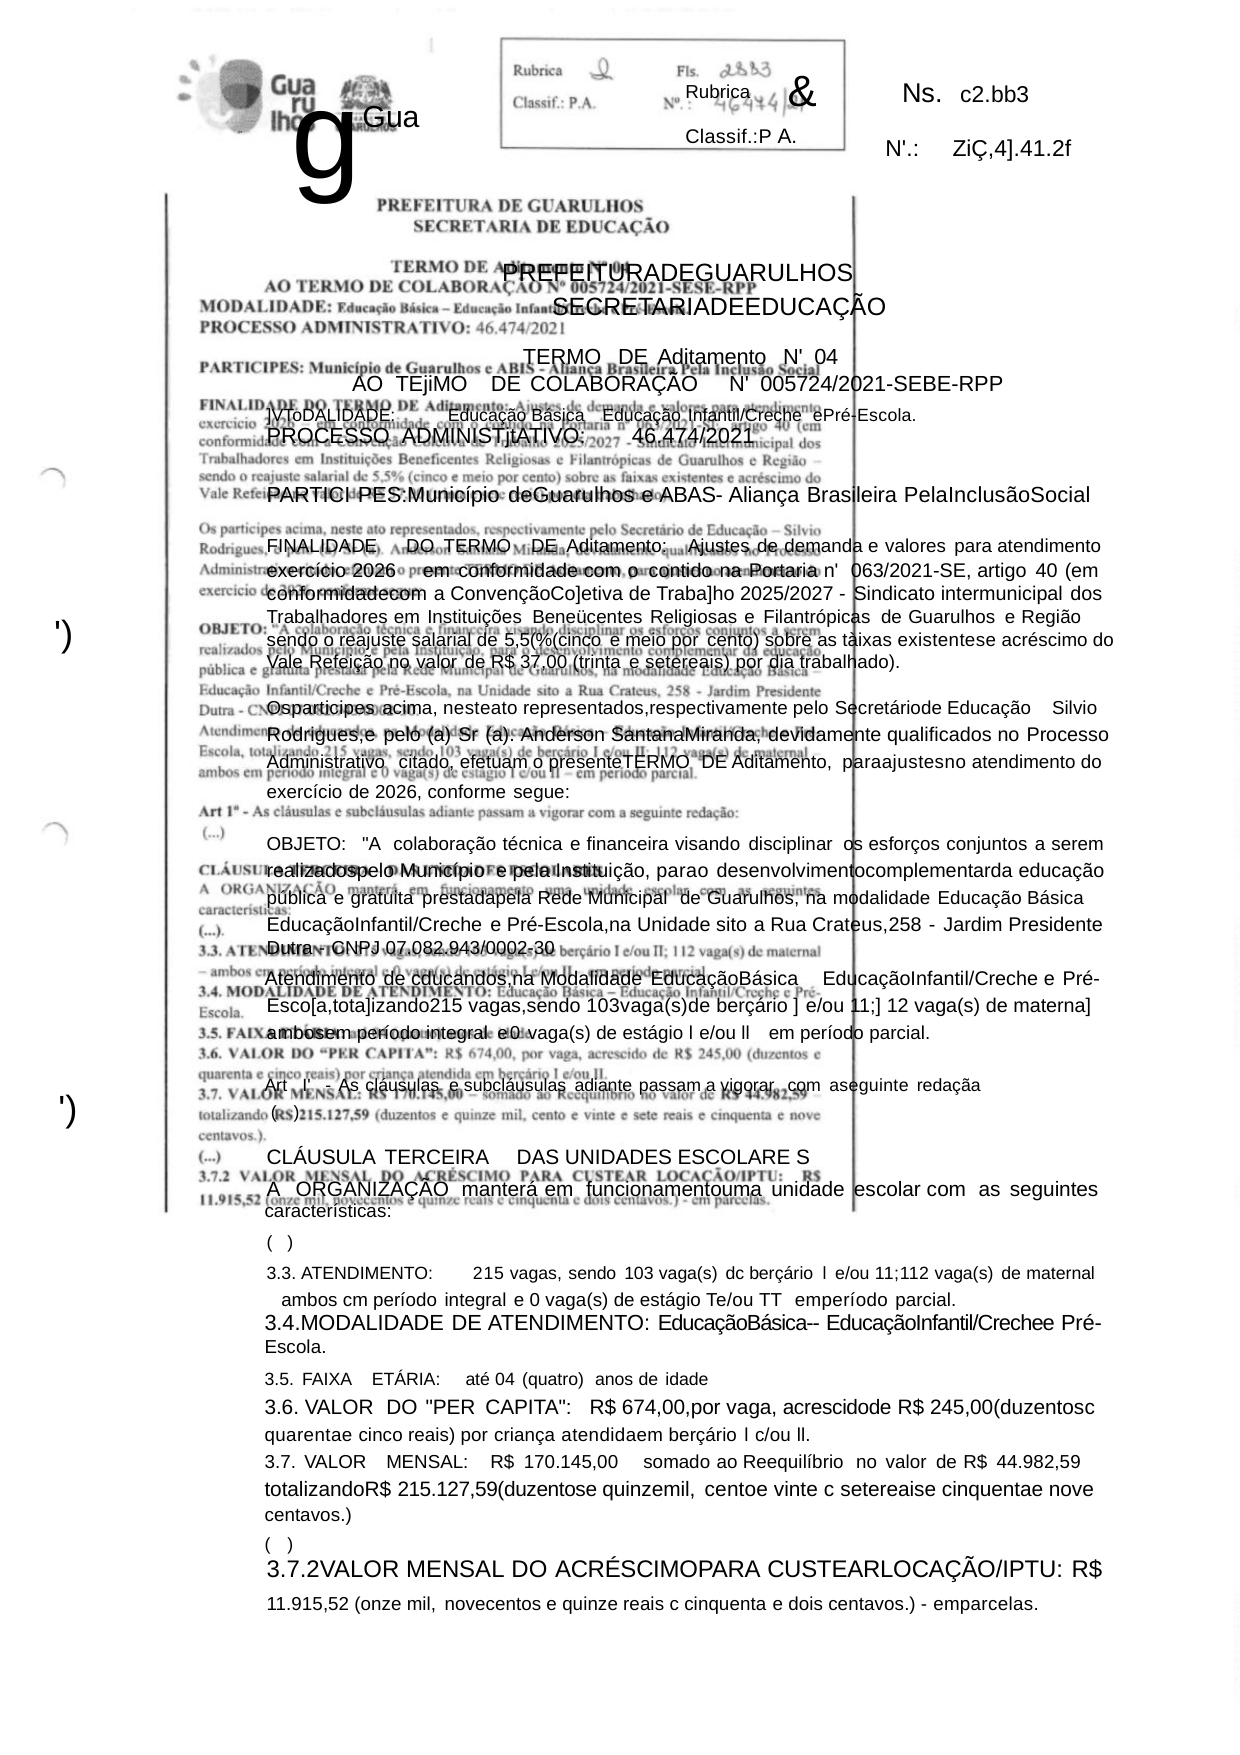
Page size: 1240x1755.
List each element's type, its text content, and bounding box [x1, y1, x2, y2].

text_box 11.915,52 (onze mil, novecentos e quinze reais c cinquenta e dois centavos.) - emparcelas. [266, 1593, 1054, 1615]
text_box ( [266, 1231, 287, 1252]
text_box ambosem período integral e0 vaga(s) de estágio l e/ou ll [266, 1022, 767, 1044]
text_box & [787, 66, 842, 116]
text_box OBJETO: "A colaboração técnica e financeira visando disciplinar os esforços conjuntos a serem realizadospelo Município e pela Instituição, parao desenvolvimentocomplementarda educação pública e gratuita prestadapela Rede Municipal de Guarulhos, na modalidade Educação Básica [266, 832, 1130, 909]
text_box EducaçãoInfantil/Creche e Pré-Escola,na Unidade sito a Rua Crateus,258 - Jardim Presidente Dutra - CNPJ 07.082.943/0002-30 [266, 913, 1128, 959]
text_box DAS UNIDADES ESCOLARE S [516, 1145, 833, 1169]
text_box ( [270, 1102, 293, 1123]
text_box DO TERMO DE Aditamento: Ajustes de demanda e valores para atendimento em conformidade com o contido na Portaria n' 063/2021-SE, artigo 40 (em [406, 535, 1122, 582]
text_box em período parcial. [768, 1022, 955, 1044]
text_box Rubrica [685, 80, 775, 102]
text_box ambos cm período integral e 0 vaga(s) de estágio Te/ou TT emperíodo parcial. 3.4.MODALIDADE DE ATENDIMENTO: EducaçãoBásica-- EducaçãoInfantil/Crechee Pré- Escola. [264, 1289, 1136, 1358]
text_box @#. [237, 130, 269, 135]
text_box FINALIDADE exercício 2026 [266, 535, 406, 582]
text_box ') [54, 612, 99, 654]
text_box 3.7.2VALOR MENSAL DO ACRÉSCIMOPARA CUSTEARLOCAÇÃO/IPTU: R$ [266, 1555, 1125, 1583]
text_box N' 005724/2021-SEBE-RPP [729, 371, 1031, 397]
text_box AO TEjiMO DE COLABORAÇÃO ]VToDALIDADE: Educação Básica Educação Infantil/Creche ePré-Escola. PROCESSO ADMINISTjtATIVO: 46.474/2021 [266, 371, 944, 448]
text_box SECRETARIADEEDUCAÇÃO [552, 291, 914, 320]
text_box ( [264, 1533, 287, 1554]
text_box 3.5. FAIXA ETÁRIA: até 04 (quatro) anos de idade [264, 1369, 733, 1390]
text_box 215 vagas, sendo 103 vaga(s) dc berçário l e/ou 11;112 vaga(s) de maternal [472, 1263, 1117, 1283]
text_box TERMO DE Aditamento N' 04 [522, 344, 866, 370]
text_box Classif.:P A. [685, 124, 820, 149]
text_box A ORGANIZAÇÃO manterá em funcionamentouma unidade escolar com as seguintes características: [264, 1176, 1131, 1222]
text_box 3.3. ATENDIMENTO: [266, 1263, 459, 1283]
text_box ) [287, 1533, 319, 1554]
text_box CLÁUSULA TERCEIRA [266, 1145, 516, 1169]
text_box PARTICI PES:Município deGuarulhos e ABAS- Aliança Brasileira PelaInclusãoSocial [266, 482, 1123, 507]
text_box conformidadecom a ConvençãoCo]etiva de Traba]ho 2025/2027 - Sindicato intermunicipal dos Trabalhadores em Instituições Beneücentes Religiosas e Filantrópicas de Guarulhos e Região sendo o reajuste salarial de 5,5(%(cinco e meio por cento) sobre as tàixas existentese acréscimo do Vale Refeição no valor de R$ 37,00 (trinta e setereais) por dia trabalhado). [266, 582, 1122, 673]
text_box ') [58, 1087, 103, 1129]
text_box PREFEITURADEGUARULHOS [502, 258, 879, 287]
text_box Osparticipes acima, nesteato representados,respectivamente pelo Secretáriode Educação Silvio Rodrigues,e pelo (a) Sr (a). Anderson SantanaMiranda, devidamente qualificados no Processo Administrativo citado, efetuam o presenteTERMO DE Aditamento, paraajustesno atendimento do exercício de 2026, conforme segue: [266, 697, 1129, 802]
text_box g [308, 119, 341, 170]
text_box Ns. c2.bb3 N'.: ZiÇ,4].41.2f [885, 77, 1096, 162]
text_box ) [293, 1102, 325, 1123]
text_box Gua [362, 99, 445, 134]
text_box 3.7. VALOR MENSAL: R$ 170.145,00 somado ao Reequilíbrio no valor de R$ 44.982,59 totalizandoR$ 215.127,59(duzentose quinzemil, centoe vinte c setereaise cinquentae nove centavos.) [264, 1451, 1125, 1525]
text_box [0, 0, 1240, 1755]
text_box Atendimento de cducandos,na Modalidade EducaçãoBásica EducaçãoInfantil/Creche e Pré- Esco[a,tota]izando215 vagas,sendo 103vaga(s)de berçário ] e/ou 11;] 12 vaga(s) de materna] [264, 967, 1123, 1017]
text_box g [291, 63, 387, 204]
text_box Art I' - As cláusulas e subcláusulas adiante passam a vigorar com aseguinte redaçãa [264, 1075, 1004, 1096]
text_box 3.6. VALOR DO "PER CAPITA": R$ 674,00,por vaga, acrescidode R$ 245,00(duzentosc quarentae cinco reais) por criança atendidaem berçário l c/ou ll. [264, 1395, 1121, 1446]
text_box ) [287, 1231, 319, 1252]
